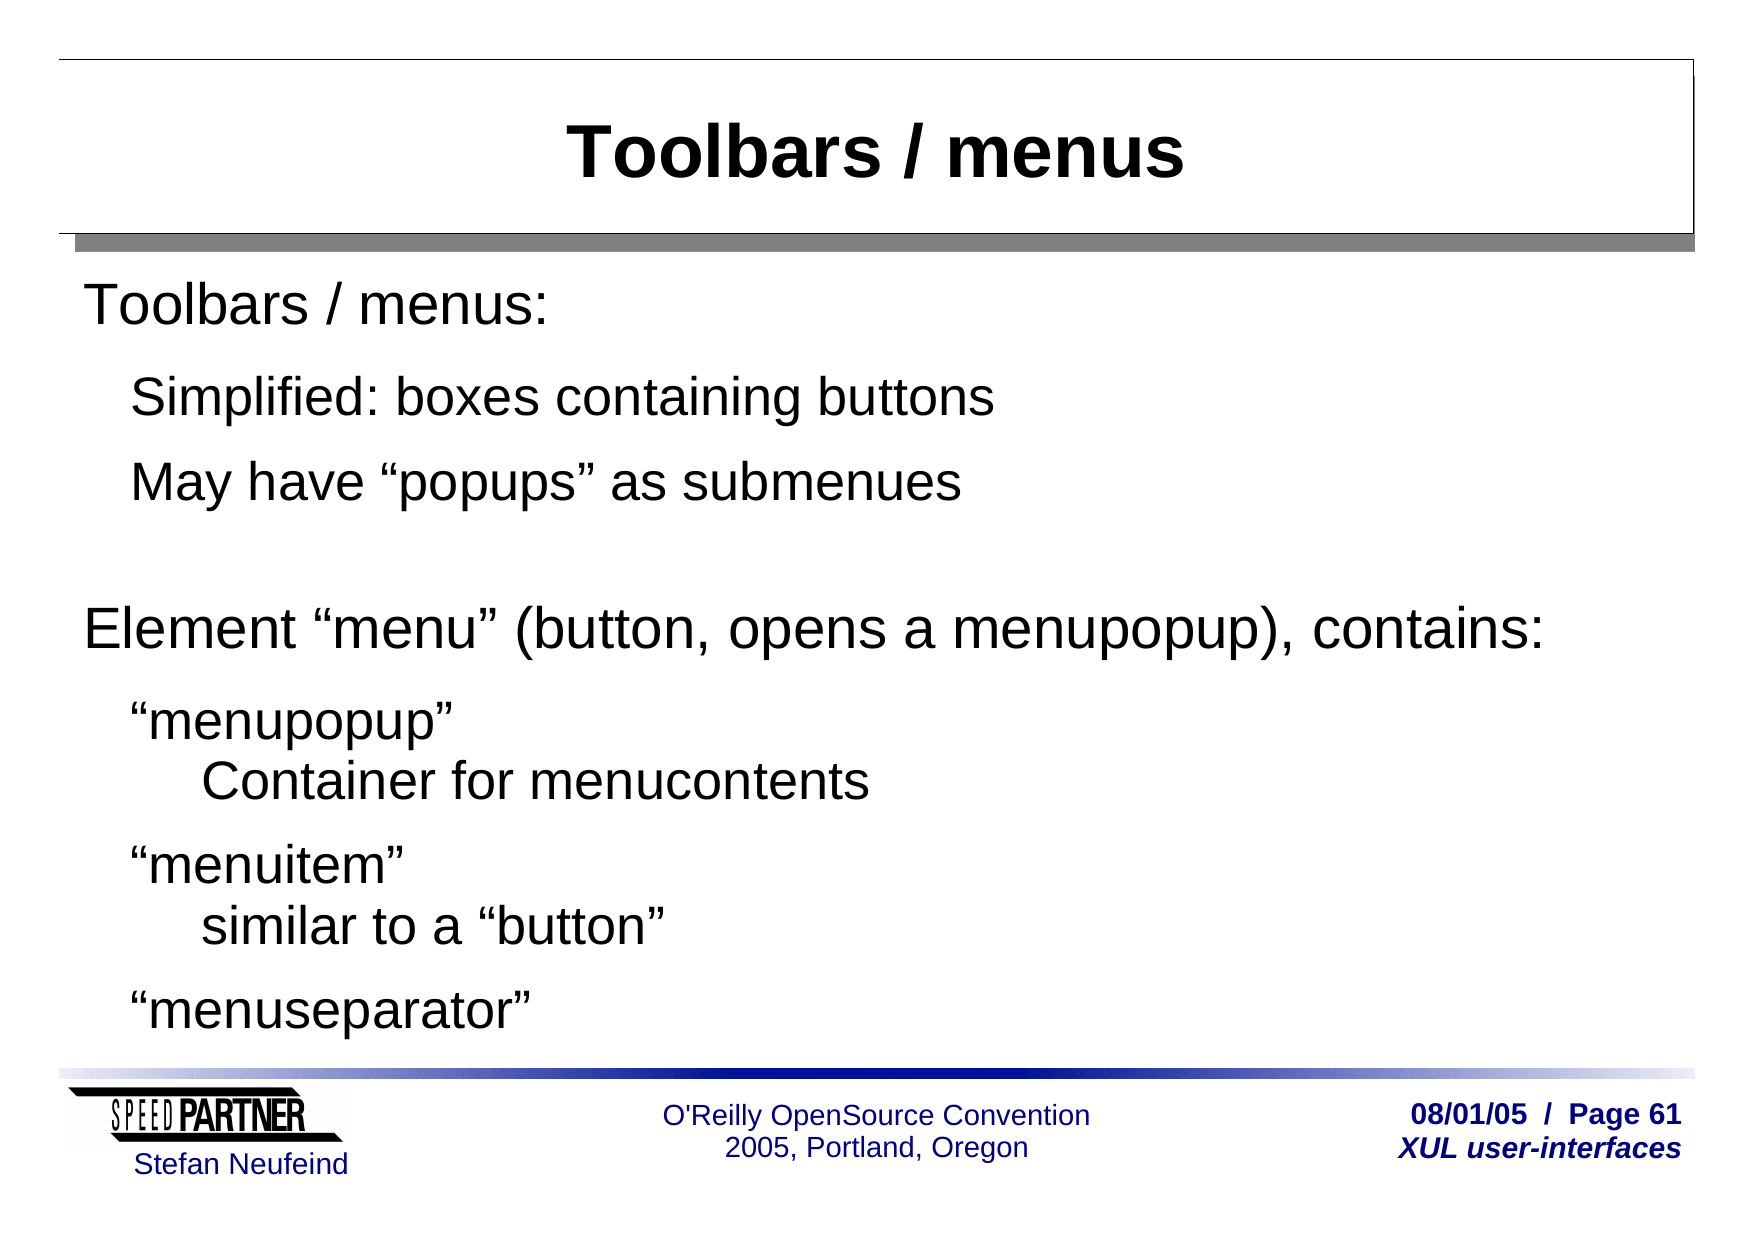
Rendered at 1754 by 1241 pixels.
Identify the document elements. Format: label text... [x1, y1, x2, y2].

list Toolbars / menus: Simplified: boxes containing buttons May have “popups” as submenues Element “menu” (button, opens a menupopup), contains: “menupopup” Container for menucontents “menuitem” similar to a “button” “menuseparator” [71, 272, 1695, 1055]
title Toolbars / menus [59, 59, 1695, 244]
picture [64, 1082, 348, 1146]
picture [59, 1068, 1695, 1079]
